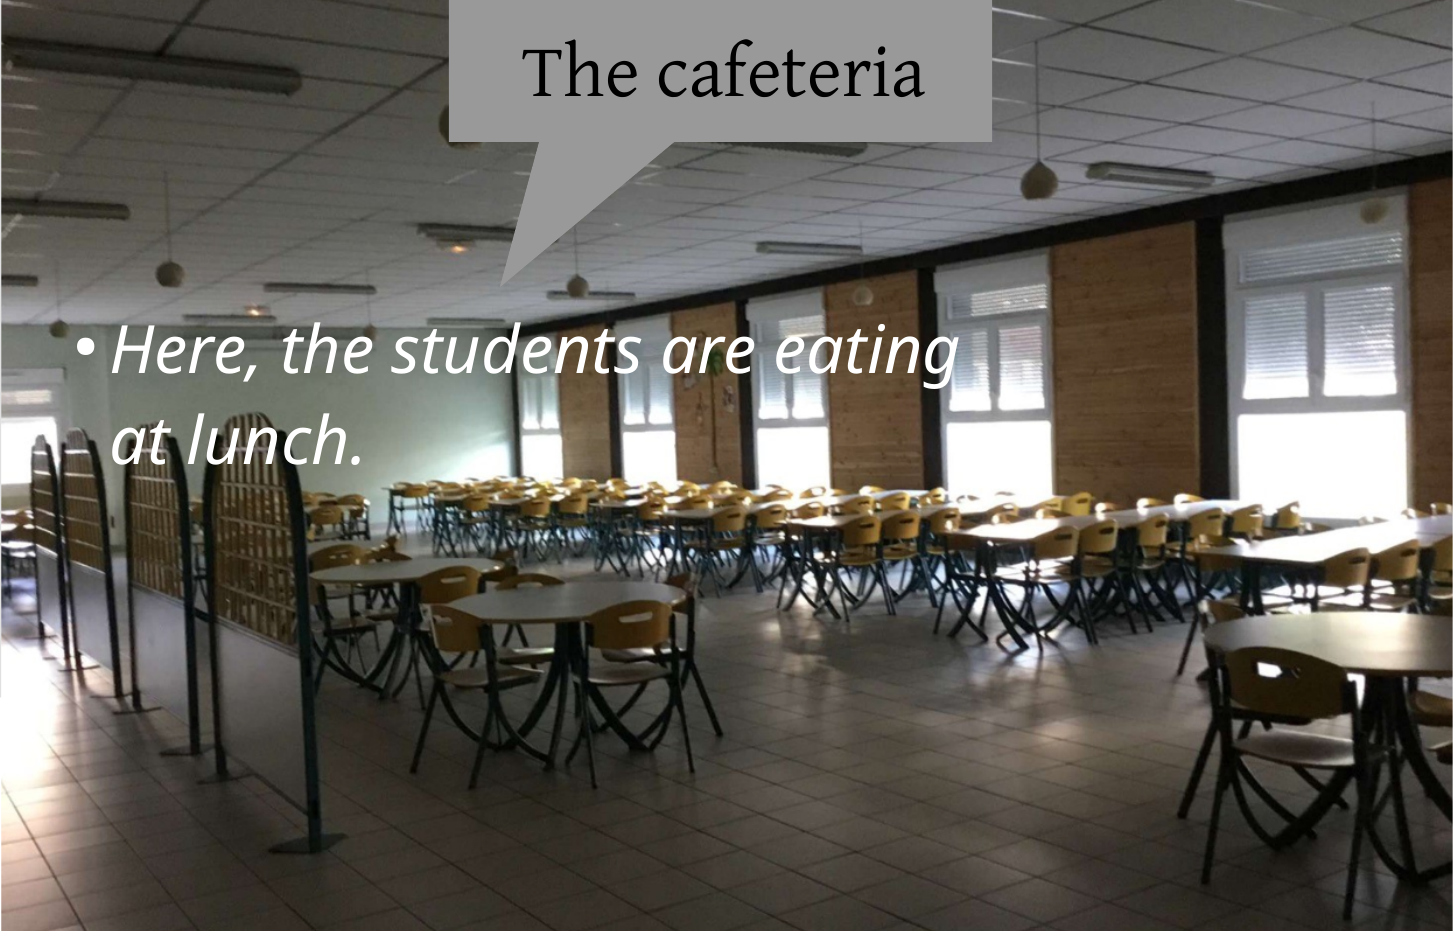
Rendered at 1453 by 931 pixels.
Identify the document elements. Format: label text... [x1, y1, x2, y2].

text_box [448, 0, 993, 142]
text_box Here, the students are eating at lunch. [59, 295, 993, 461]
text_box The cafeteria [507, 23, 957, 212]
picture [0, 0, 1453, 931]
text_box [499, 212, 591, 288]
